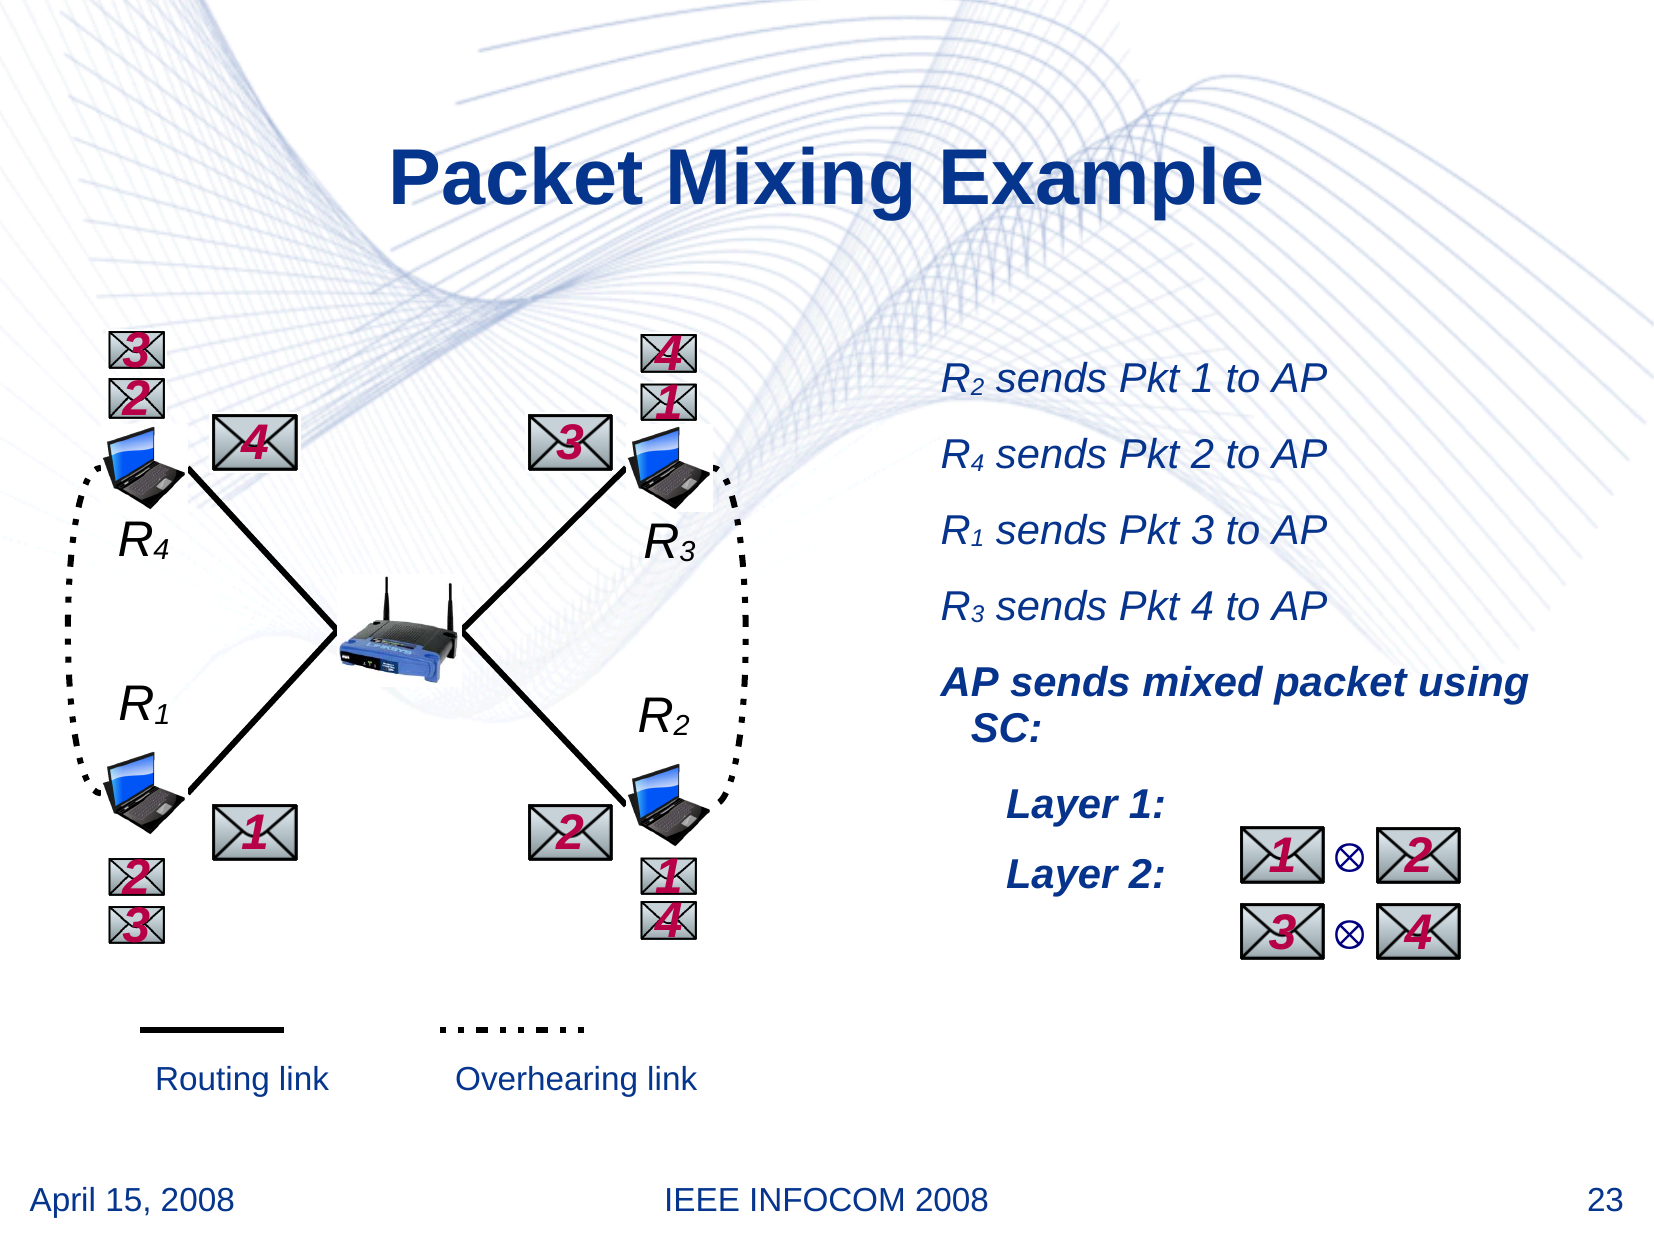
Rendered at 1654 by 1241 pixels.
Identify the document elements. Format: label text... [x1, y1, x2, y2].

text_box R2 [637, 686, 690, 760]
text_box R4 [117, 511, 170, 584]
text_box Overhearing link [440, 1053, 713, 1106]
title Packet Mixing Example [118, 59, 1536, 296]
text_box R1 [118, 675, 171, 748]
chart [1323, 905, 1375, 961]
text_box Routing link [140, 1053, 366, 1106]
text_box R3 [643, 513, 696, 586]
list R2 sends Pkt 1 to AP R4 sends Pkt 2 to AP R1 sends Pkt 3 to AP R3 sends Pkt 4 to AP AP sends mixed packet using SC: Layer 1: Layer 2: [900, 354, 1536, 1123]
picture [0, 0, 1654, 1241]
chart [1323, 828, 1375, 884]
